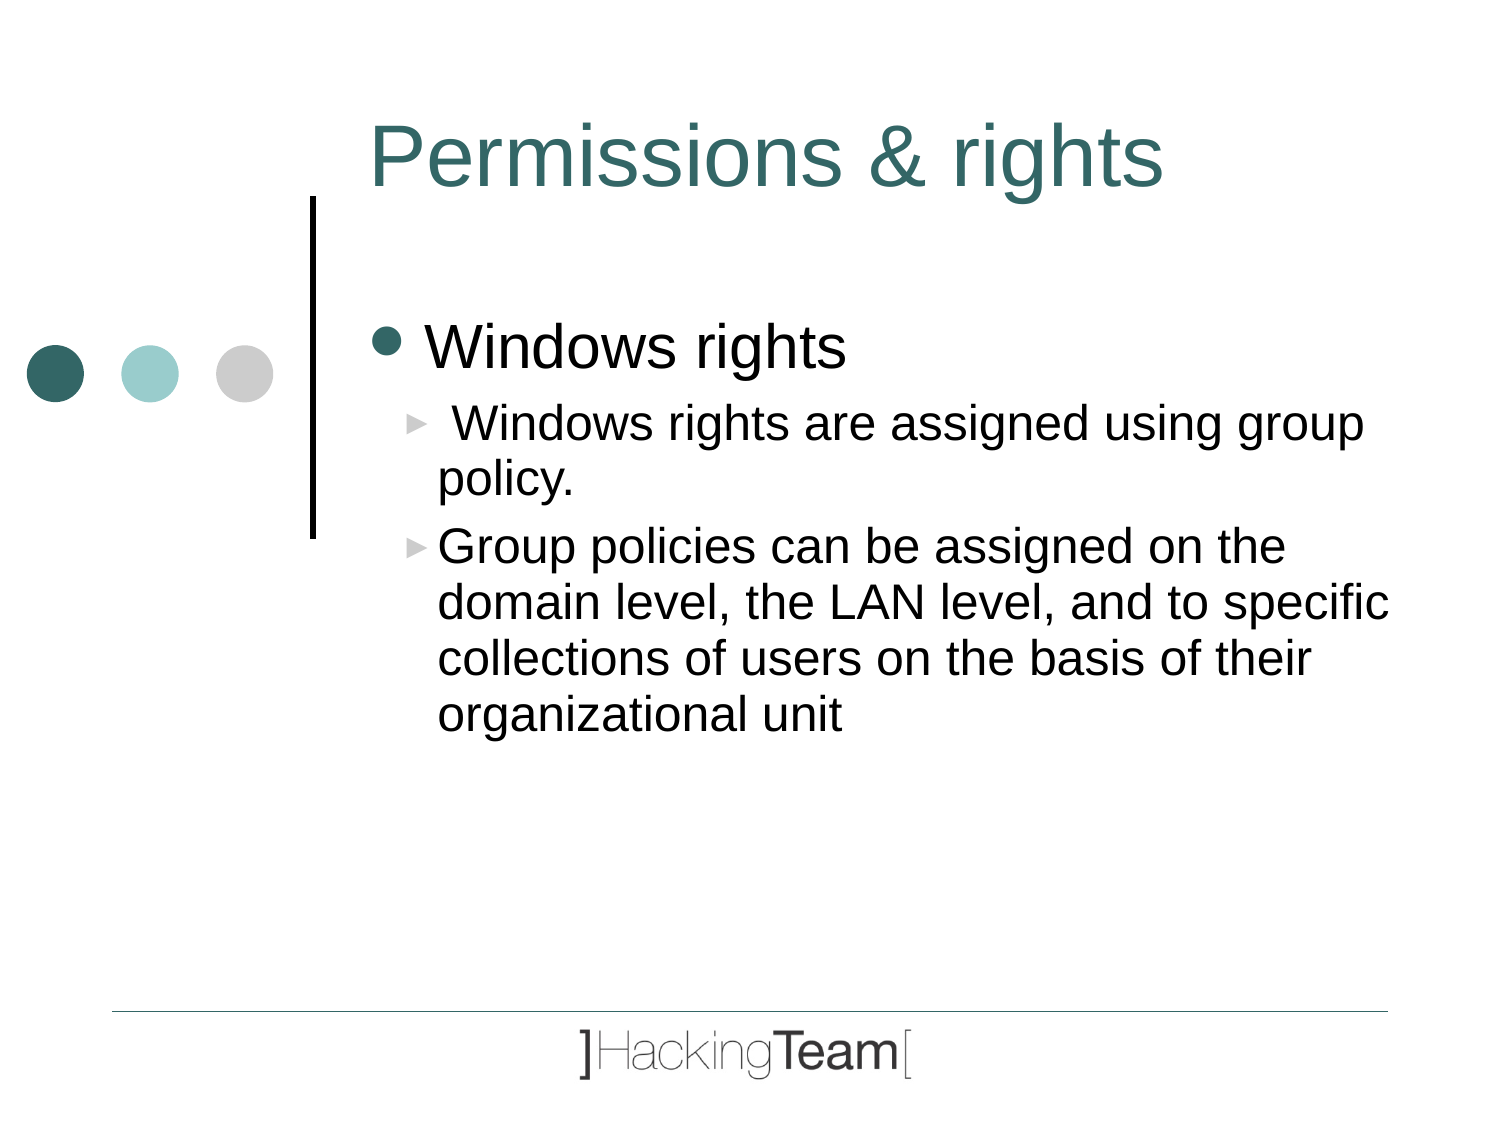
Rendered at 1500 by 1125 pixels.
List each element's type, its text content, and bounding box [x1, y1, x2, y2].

title Permissions & rights [249, 38, 1401, 275]
list Windows rights Windows rights are assigned using group policy. Group policies can be assigned on the domain level, the LAN level, and to specific collections of users on the basis of their organizational unit [249, 312, 1401, 1041]
picture [574, 1041, 916, 1084]
